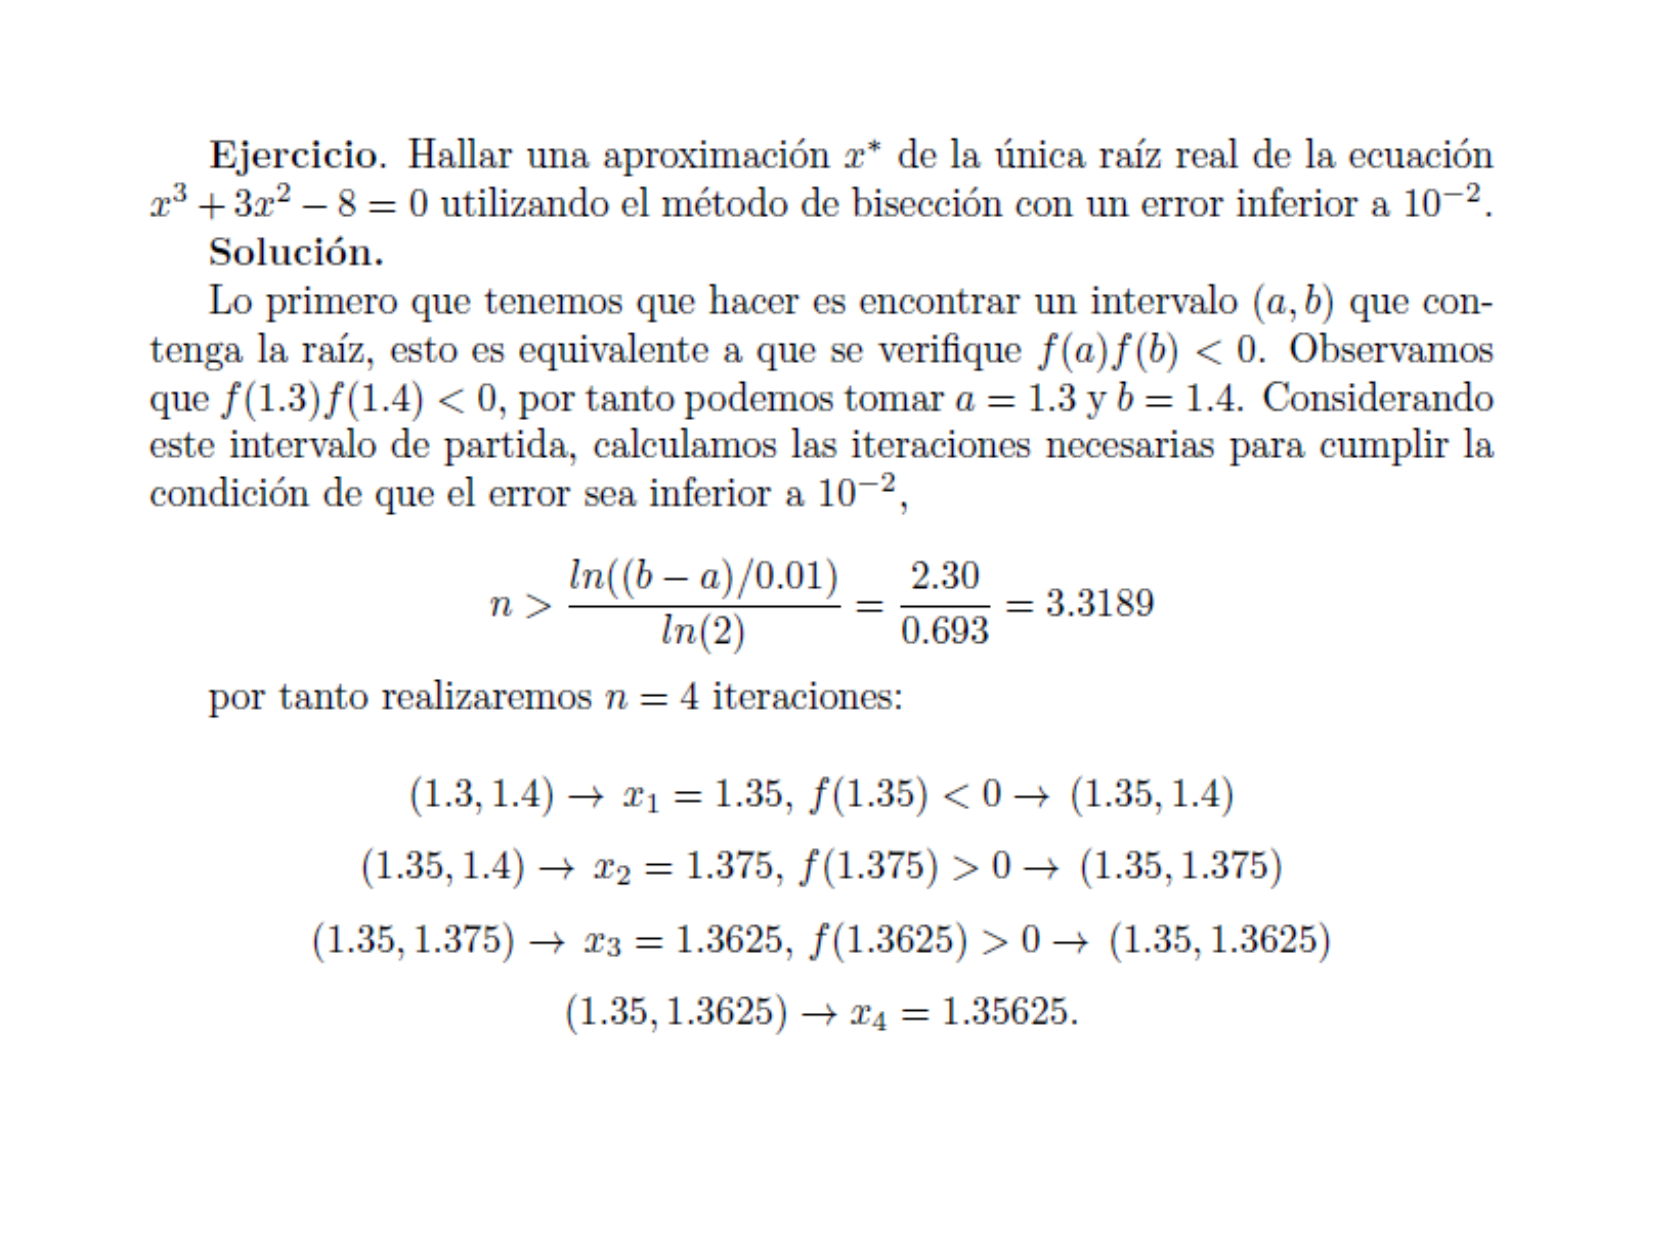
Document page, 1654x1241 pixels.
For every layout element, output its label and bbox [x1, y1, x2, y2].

picture [88, 88, 1595, 1123]
